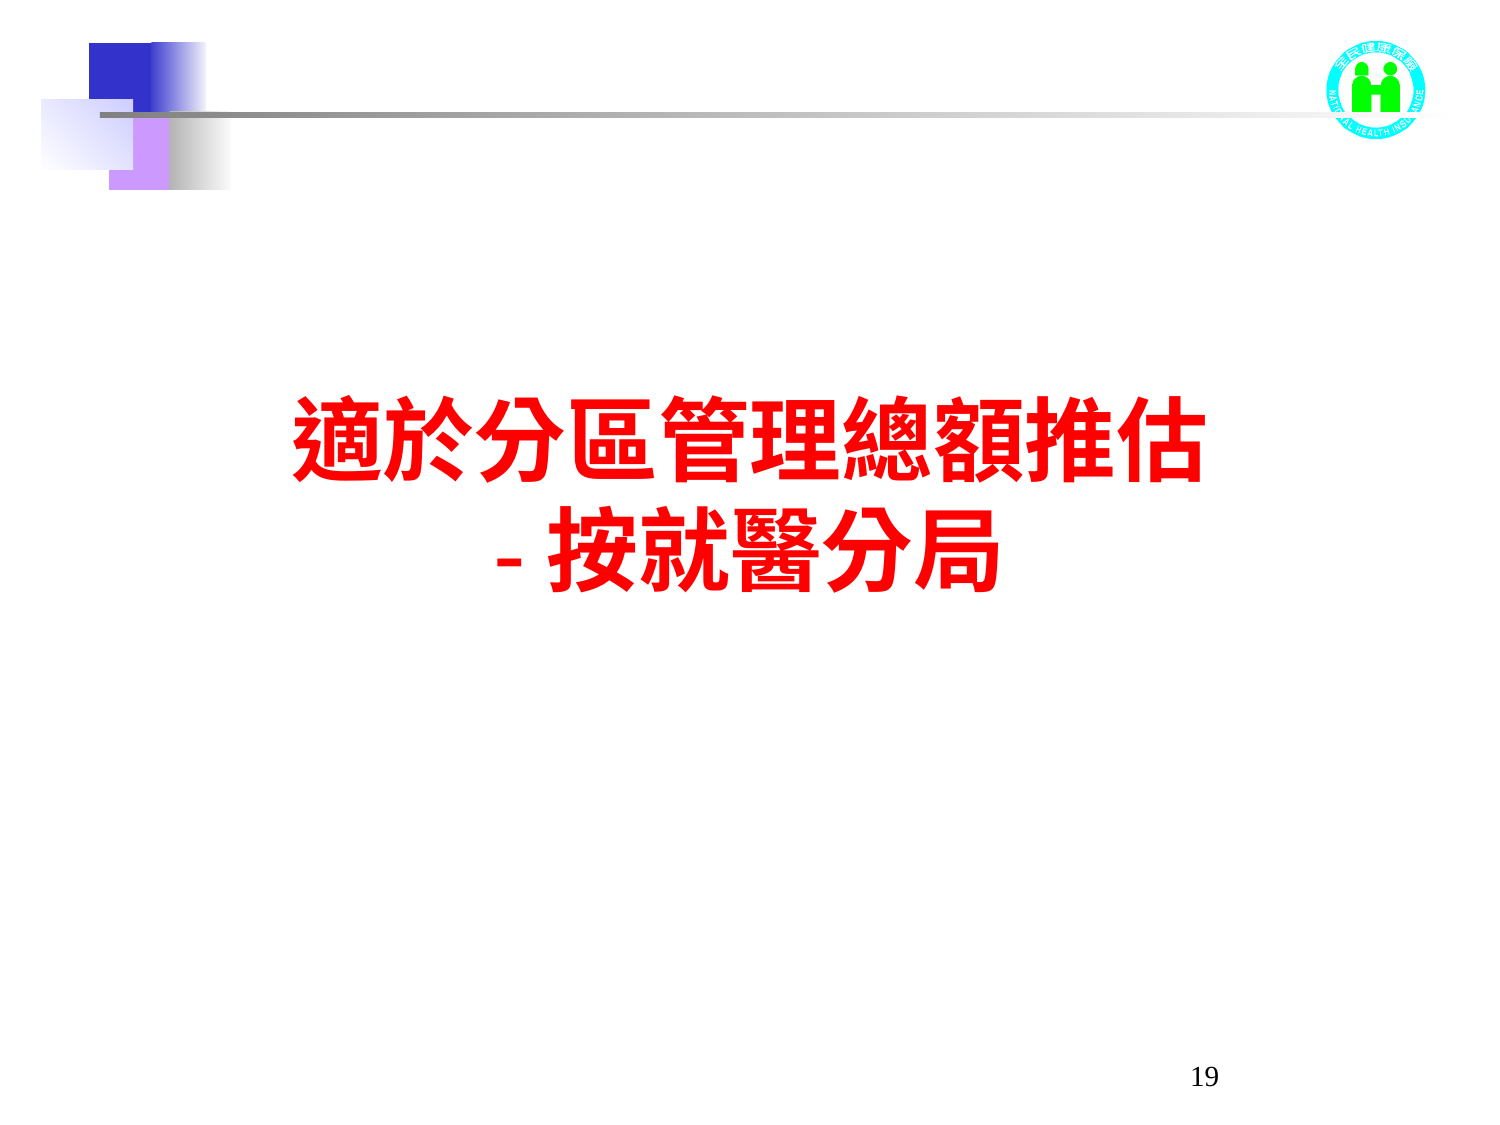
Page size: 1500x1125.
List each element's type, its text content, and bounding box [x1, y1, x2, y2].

text_box [1175, 1050, 1488, 1125]
title 適於分區管理總額推估 -按就醫分局 [112, 375, 1388, 588]
